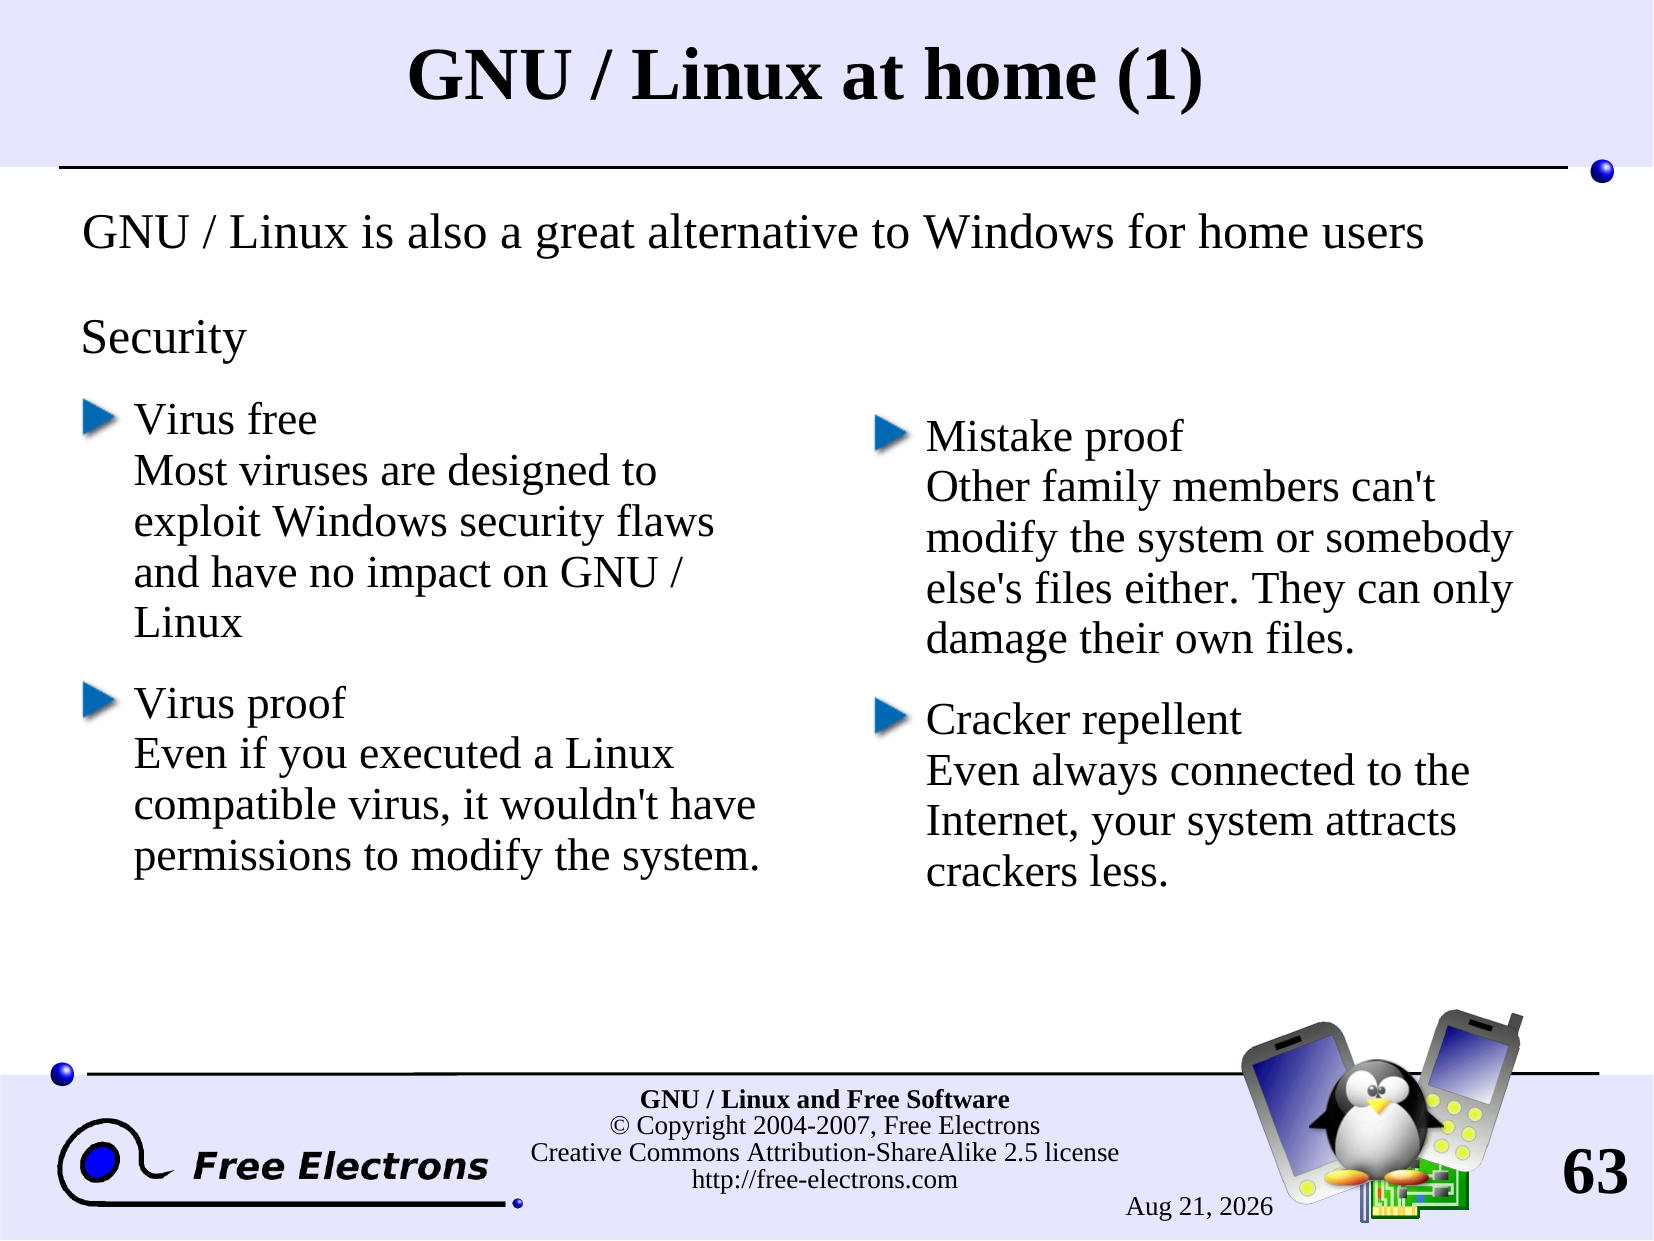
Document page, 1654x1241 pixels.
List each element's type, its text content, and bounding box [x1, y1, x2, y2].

text_box GNU / Linux is also a great alternative to Windows for home users [64, 203, 1481, 273]
picture [50, 1107, 527, 1216]
title GNU / Linux at home (1) [60, 25, 1551, 124]
picture [1225, 1010, 1538, 1241]
list Security Virus free Most viruses are designed to exploit Windows security flaws and have no impact on GNU / Linux Virus proof Even if you executed a Linux compatible virus, it wouldn't have permissions to modify the system. [62, 309, 781, 1043]
list Mistake proof Other family members can't modify the system or somebody else's files either. They can only damage their own files. Cracker repellent Even always connected to the Internet, your system attracts crackers less. [854, 410, 1544, 1010]
